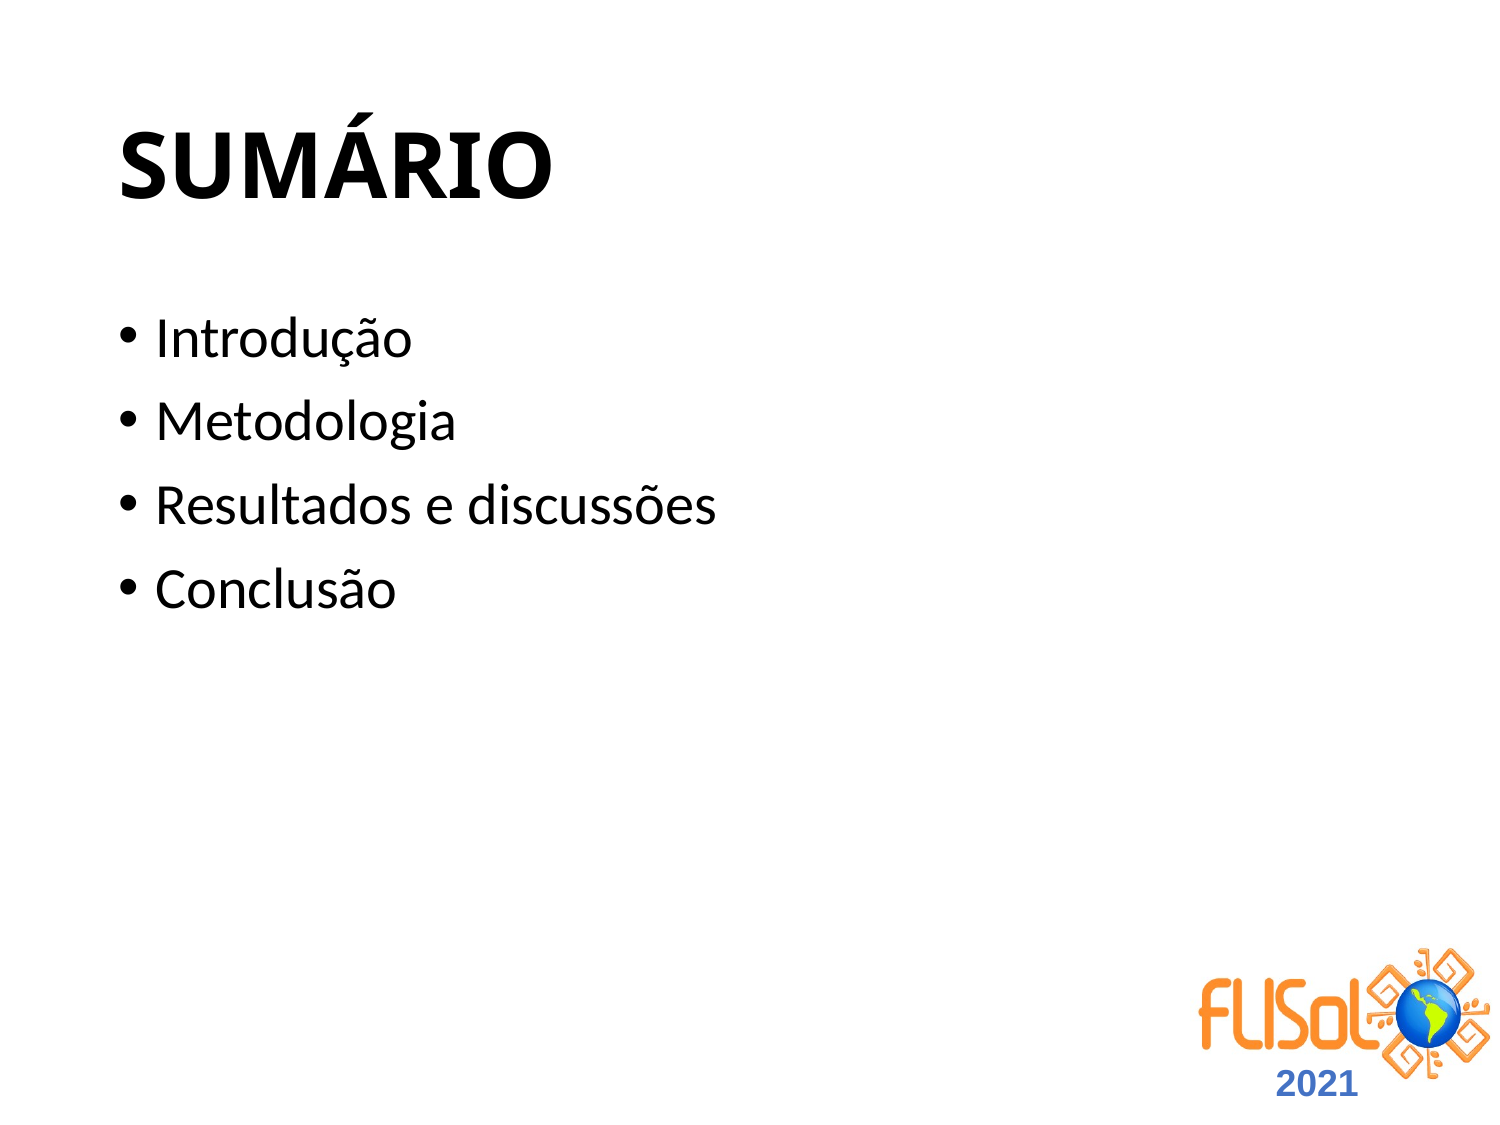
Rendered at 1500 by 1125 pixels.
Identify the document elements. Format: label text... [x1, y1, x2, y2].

title SUMÁRIO [103, 59, 1397, 278]
list Introdução Metodologia Resultados e discussões Conclusão [103, 299, 1397, 1014]
